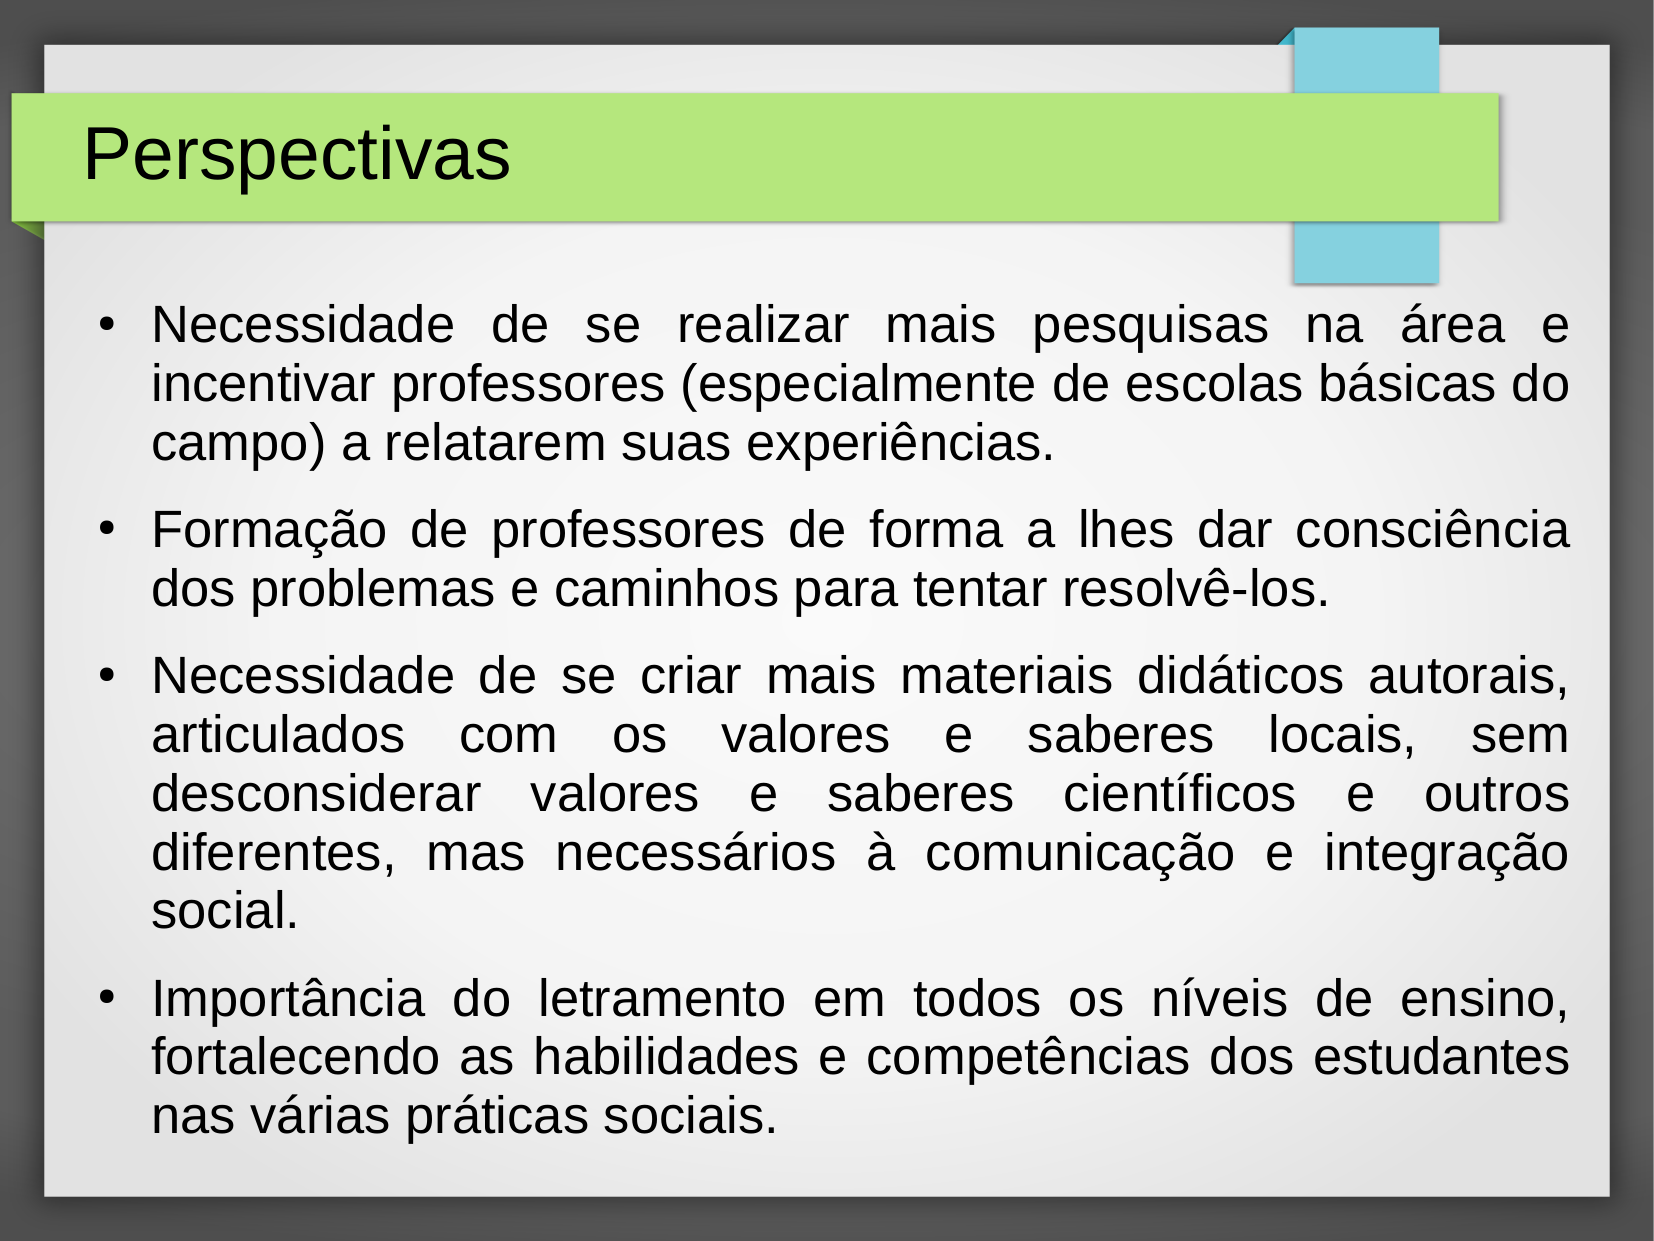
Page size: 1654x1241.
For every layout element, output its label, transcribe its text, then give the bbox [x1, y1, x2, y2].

title Perspectivas [82, 94, 1264, 213]
picture [0, 0, 1654, 1241]
list Necessidade de se realizar mais pesquisas na área e incentivar professores (especialmente de escolas básicas do campo) a relatarem suas experiências. Formação de professores de forma a lhes dar consciência dos problemas e caminhos para tentar resolvê-los. Necessidade de se criar mais materiais didáticos autorais, articulados com os valores e saberes locais, sem desconsiderar valores e saberes científicos e outros diferentes, mas necessários à comunicação e integração social. Importância do letramento em todos os níveis de ensino, fortalecendo as habilidades e competências dos estudantes nas várias práticas sociais. [82, 295, 1571, 1146]
